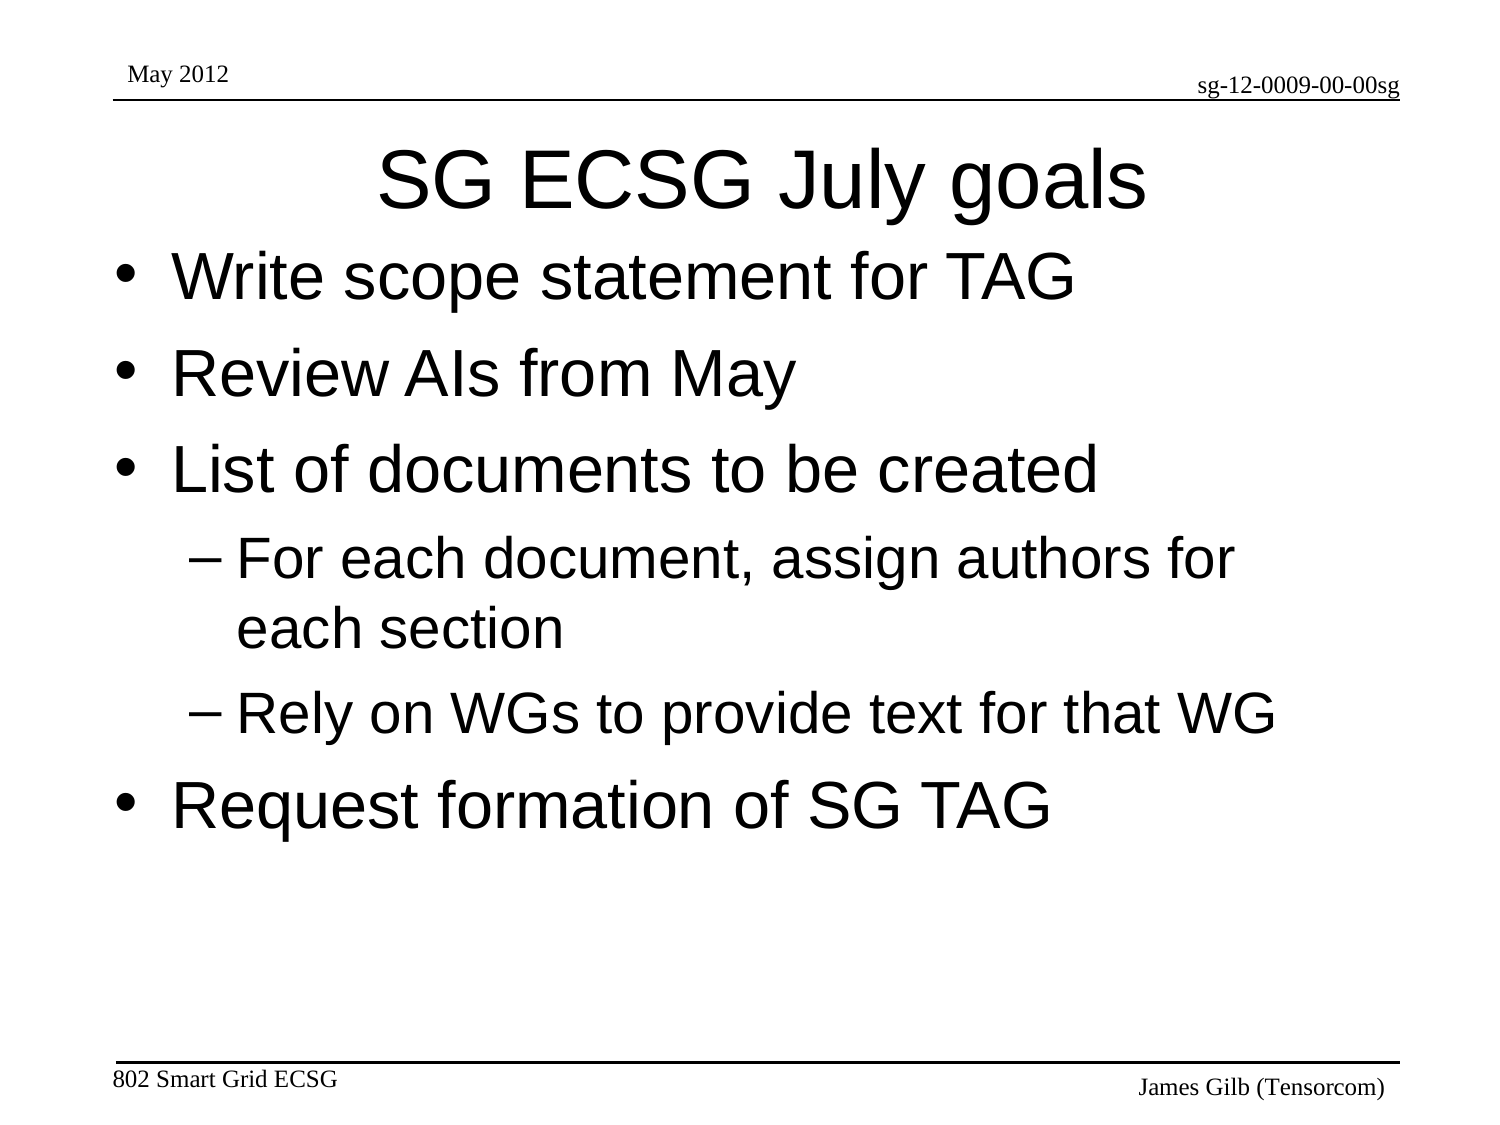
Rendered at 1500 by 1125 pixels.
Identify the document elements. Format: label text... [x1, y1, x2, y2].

title SG ECSG July goals [125, 112, 1401, 238]
list Write scope statement for TAG Review AIs from May List of documents to be created For each document, assign authors for each section Rely on WGs to provide text for that WG Request formation of SG TAG [99, 224, 1375, 968]
